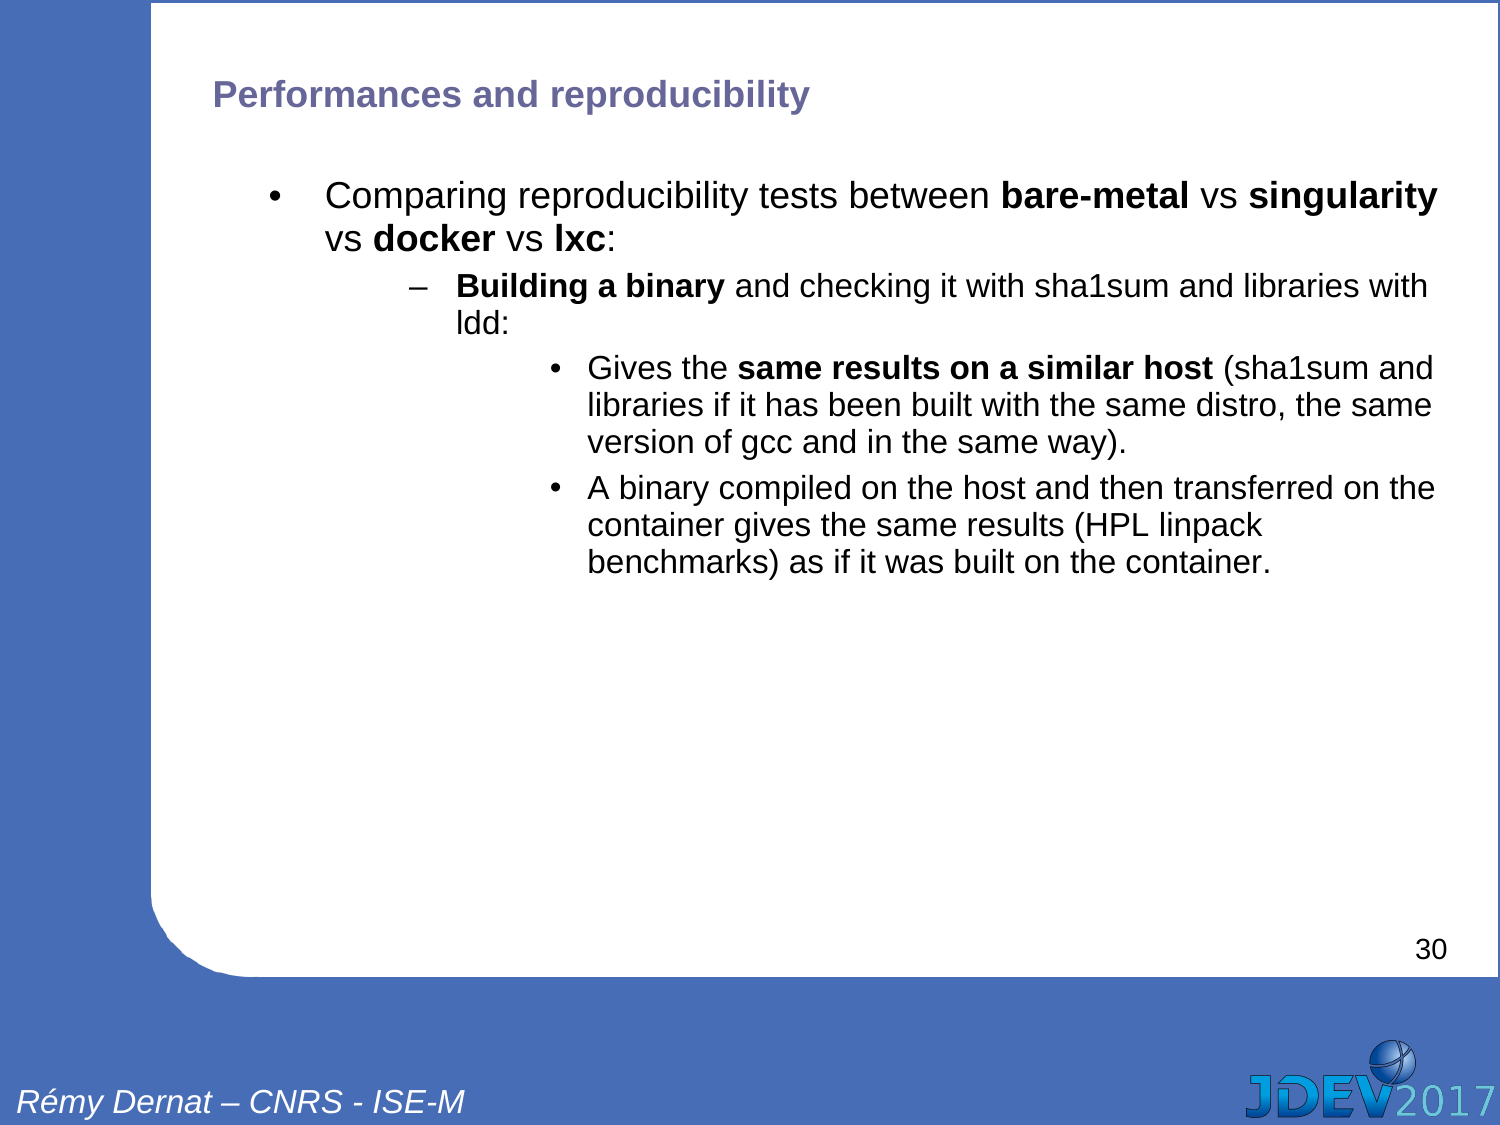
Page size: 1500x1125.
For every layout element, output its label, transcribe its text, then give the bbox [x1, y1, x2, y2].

list Comparing reproducibility tests between bare-metal vs singularity vs docker vs lxc: Building a binary and checking it with sha1sum and libraries with ldd: Gives the same results on a similar host (sha1sum and libraries if it has been built with the same distro, the same version of gcc and in the same way). A binary compiled on the host and then transferred on the container gives the same results (HPL linpack benchmarks) as if it was built on the container. [212, 174, 1448, 828]
text_box Rémy Dernat – CNRS - ISE-M [0, 1075, 488, 1125]
title Performances and reproducibility [212, 24, 1447, 164]
picture [0, 0, 1500, 1125]
